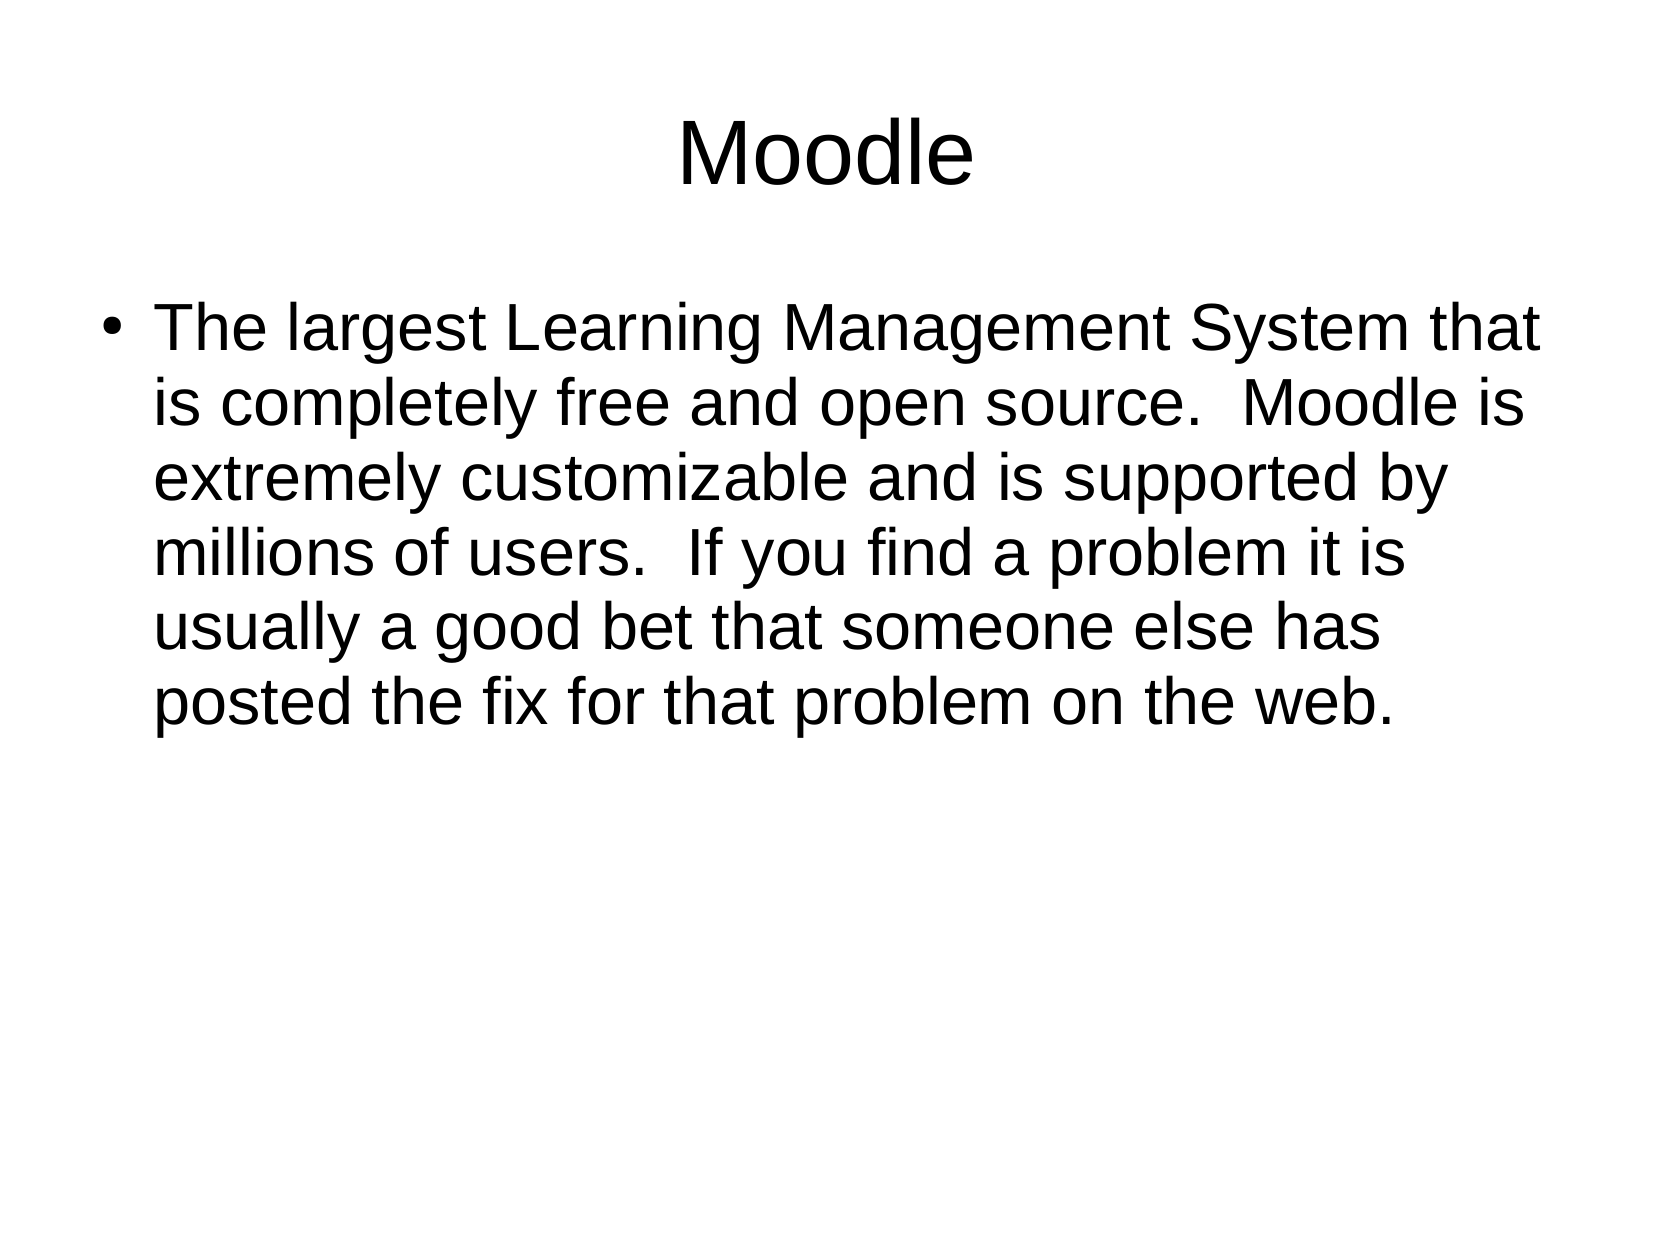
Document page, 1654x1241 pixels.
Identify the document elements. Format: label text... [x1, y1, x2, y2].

list The largest Learning Management System that is completely free and open source. Moodle is extremely customizable and is supported by millions of users. If you find a problem it is usually a good bet that someone else has posted the fix for that problem on the web. [82, 290, 1571, 1010]
title Moodle [82, 49, 1571, 257]
